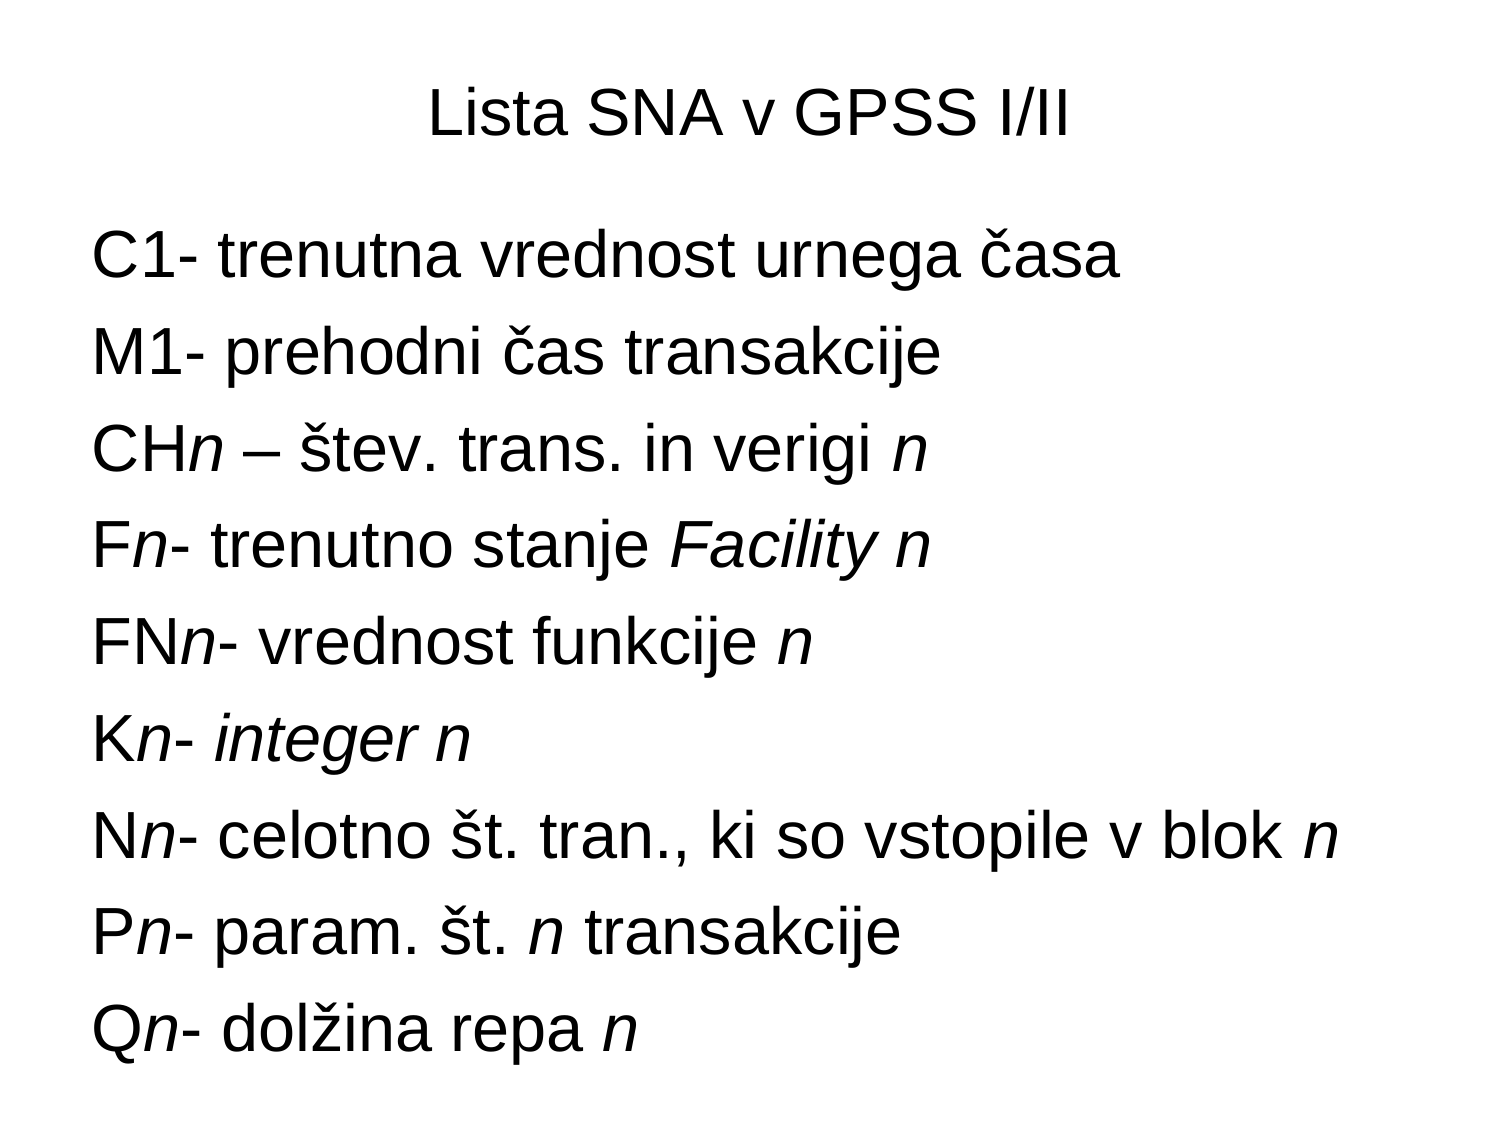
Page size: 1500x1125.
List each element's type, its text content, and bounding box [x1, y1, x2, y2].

list C1- trenutna vrednost urnega časa M1- prehodni čas transakcije CHn – štev. trans. in verigi n Fn- trenutno stanje Facility n FNn- vrednost funkcije n Kn- integer n Nn- celotno št. tran., ki so vstopile v blok n Pn- param. št. n transakcije Qn- dolžina repa n [76, 203, 1427, 1125]
title Lista SNA v GPSS I/II [75, 45, 1426, 173]
